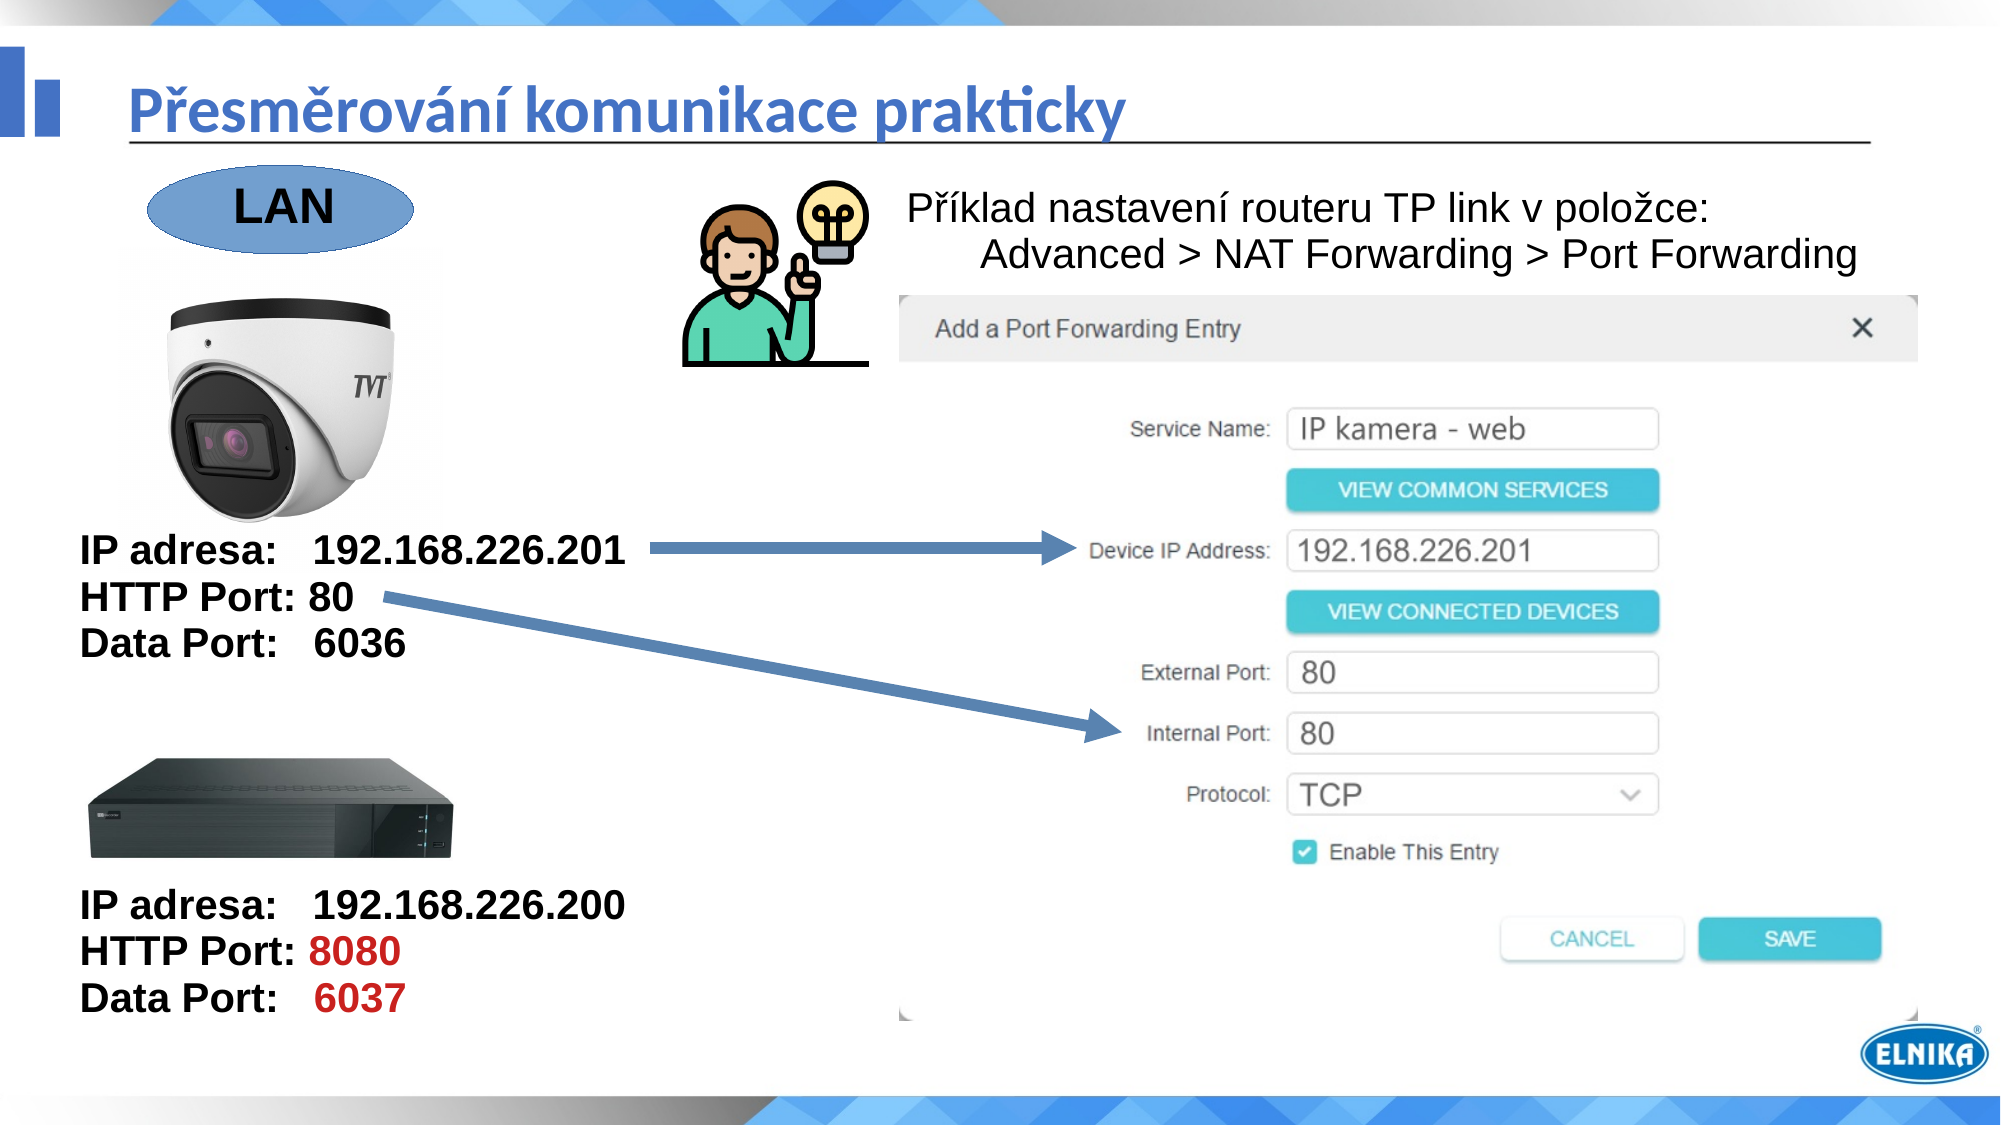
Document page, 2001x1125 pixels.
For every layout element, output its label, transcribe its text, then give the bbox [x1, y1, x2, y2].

text_box Příklad nastavení routeru TP link v položce: Advanced > NAT Forwarding > Port Forwarding [885, 171, 1890, 385]
text_box LAN [218, 171, 378, 298]
text_box IP adresa: 192.168.226.201 HTTP Port: 80 Data Port: 6036 [64, 519, 656, 721]
picture [0, 0, 2001, 1125]
text_box IP adresa: 192.168.226.200 HTTP Port: 8080 Data Port: 6037 [64, 873, 656, 1076]
text_box [147, 165, 346, 249]
text_box Přesměrování komunikace prakticky [78, 58, 1211, 154]
text_box [378, 179, 414, 240]
